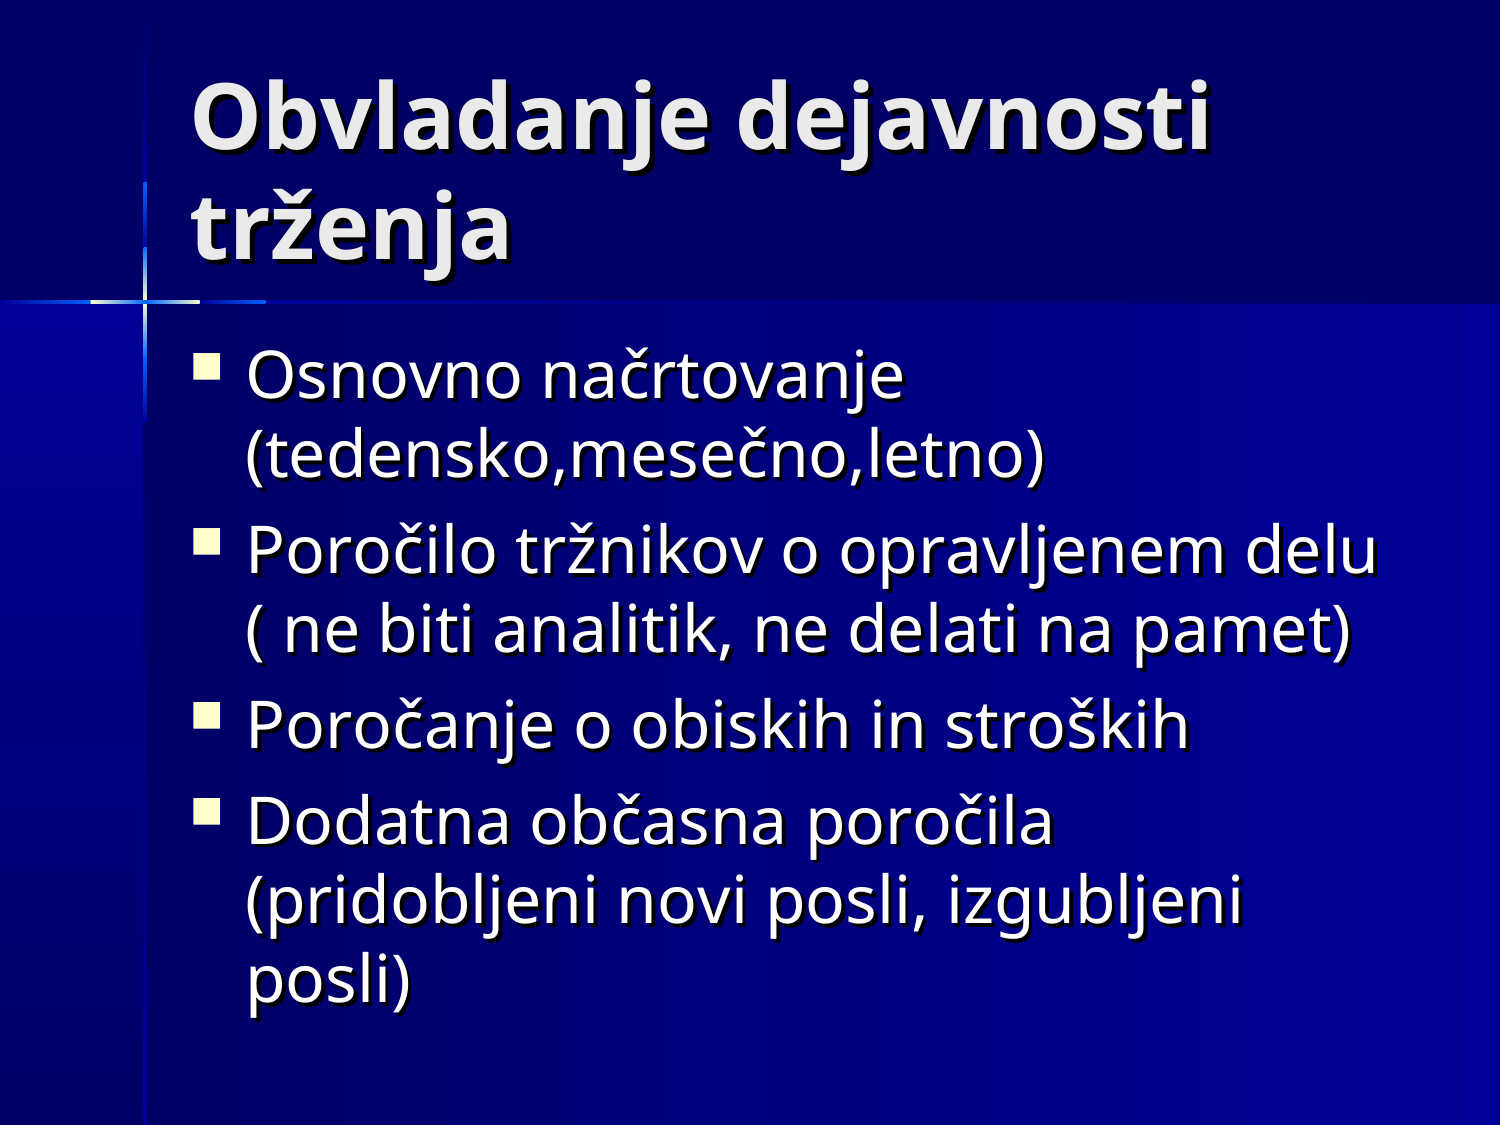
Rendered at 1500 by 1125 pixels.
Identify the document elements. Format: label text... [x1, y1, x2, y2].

list Osnovno načrtovanje (tedensko,mesečno,letno) Poročilo tržnikov o opravljenem delu ( ne biti analitik, ne delati na pamet) Poročanje o obiskih in stroških Dodatna občasna poročila (pridobljeni novi posli, izgubljeni posli) [174, 324, 1413, 1001]
title Obvladanje dejavnosti trženja [174, 49, 1413, 285]
